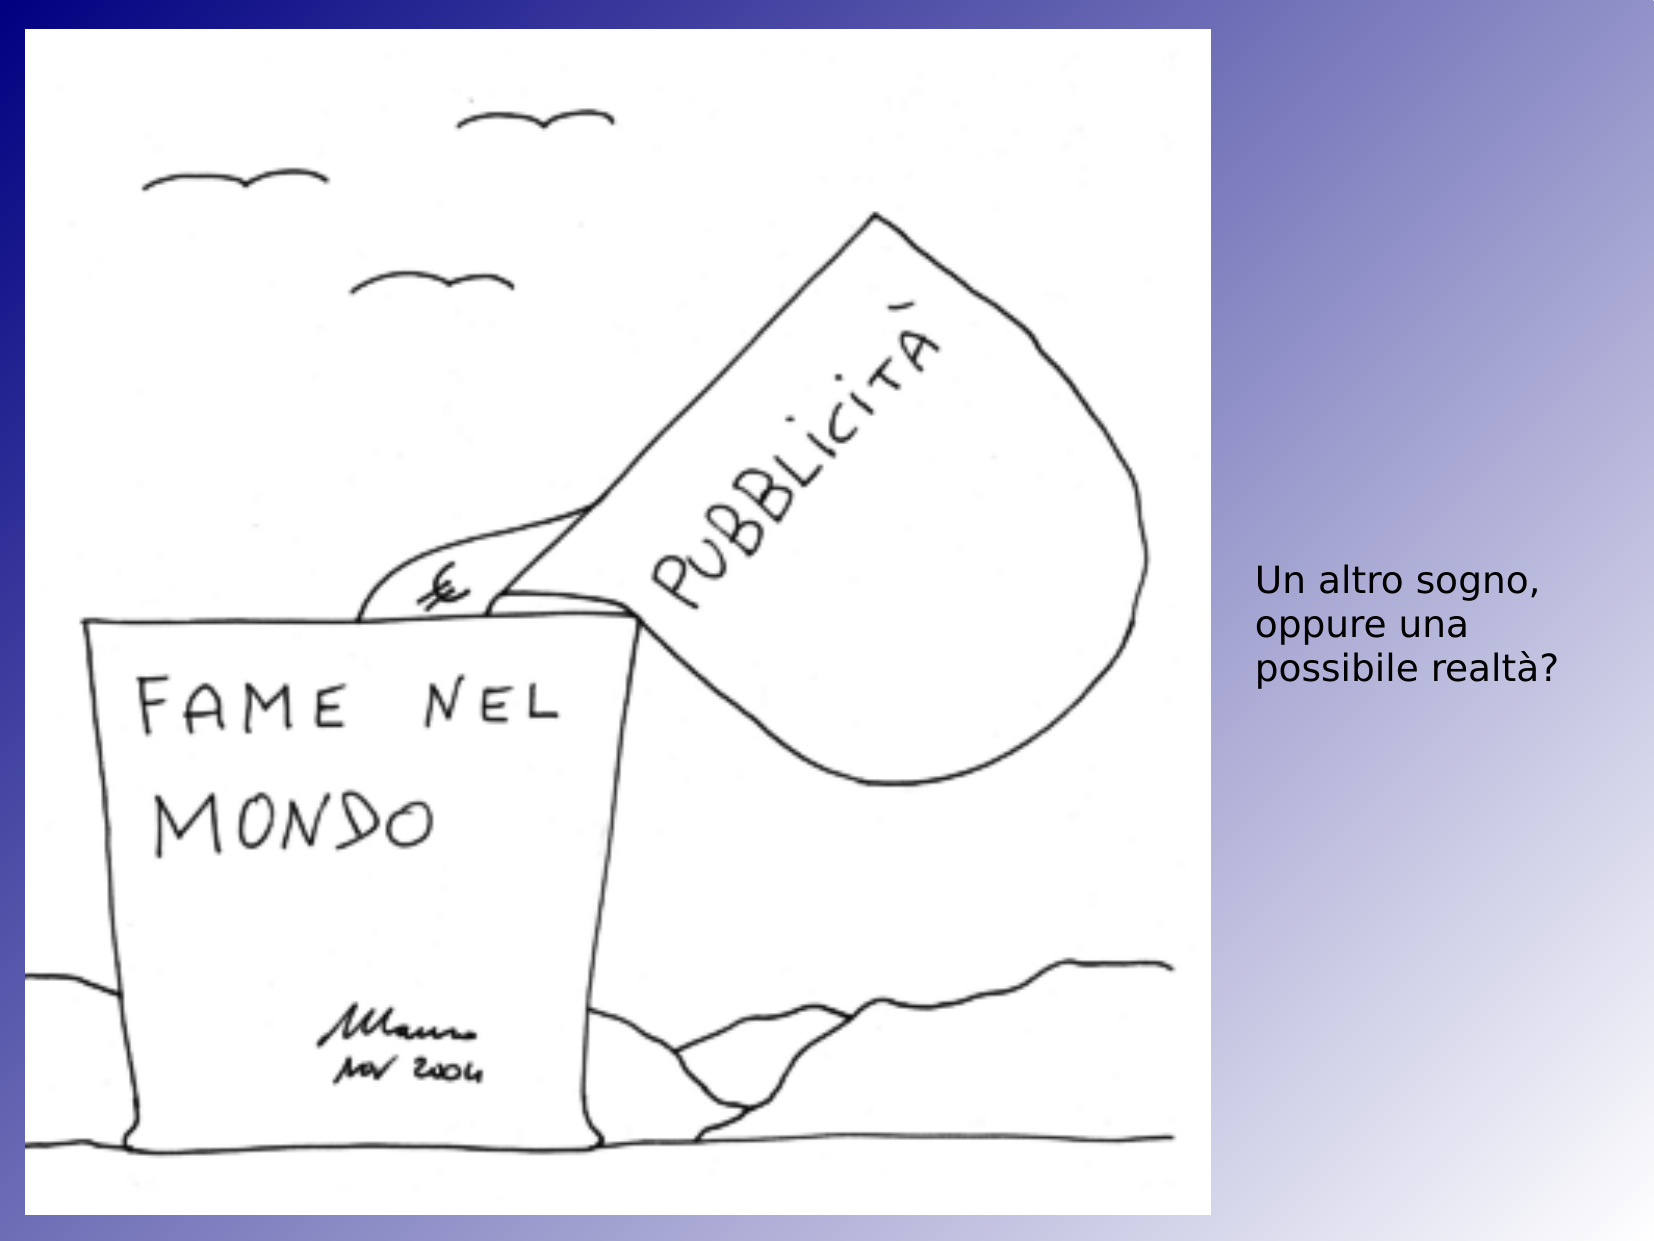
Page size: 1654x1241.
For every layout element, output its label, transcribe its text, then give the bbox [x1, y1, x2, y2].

text_box Un altro sogno, oppure una possibile realtà? [1240, 29, 1625, 1211]
picture [25, 29, 1211, 1215]
